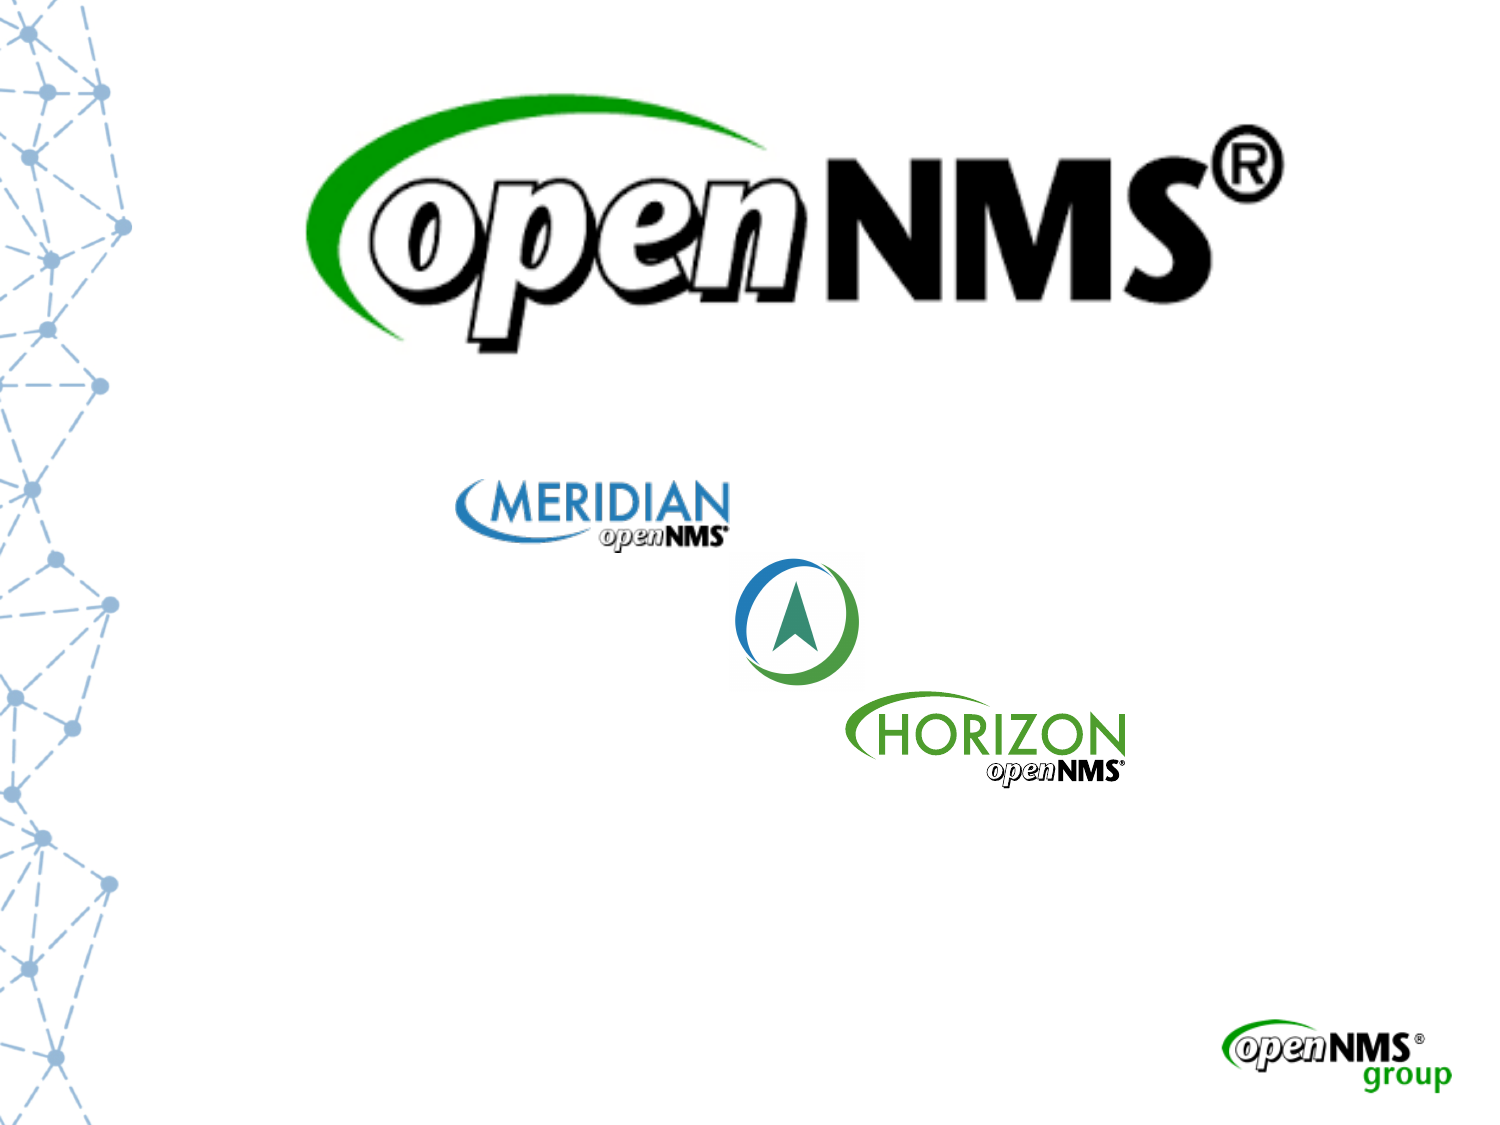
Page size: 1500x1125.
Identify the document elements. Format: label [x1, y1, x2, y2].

picture [455, 479, 1126, 789]
picture [0, 0, 133, 1125]
picture [288, 74, 1306, 376]
picture [1200, 1004, 1486, 1111]
